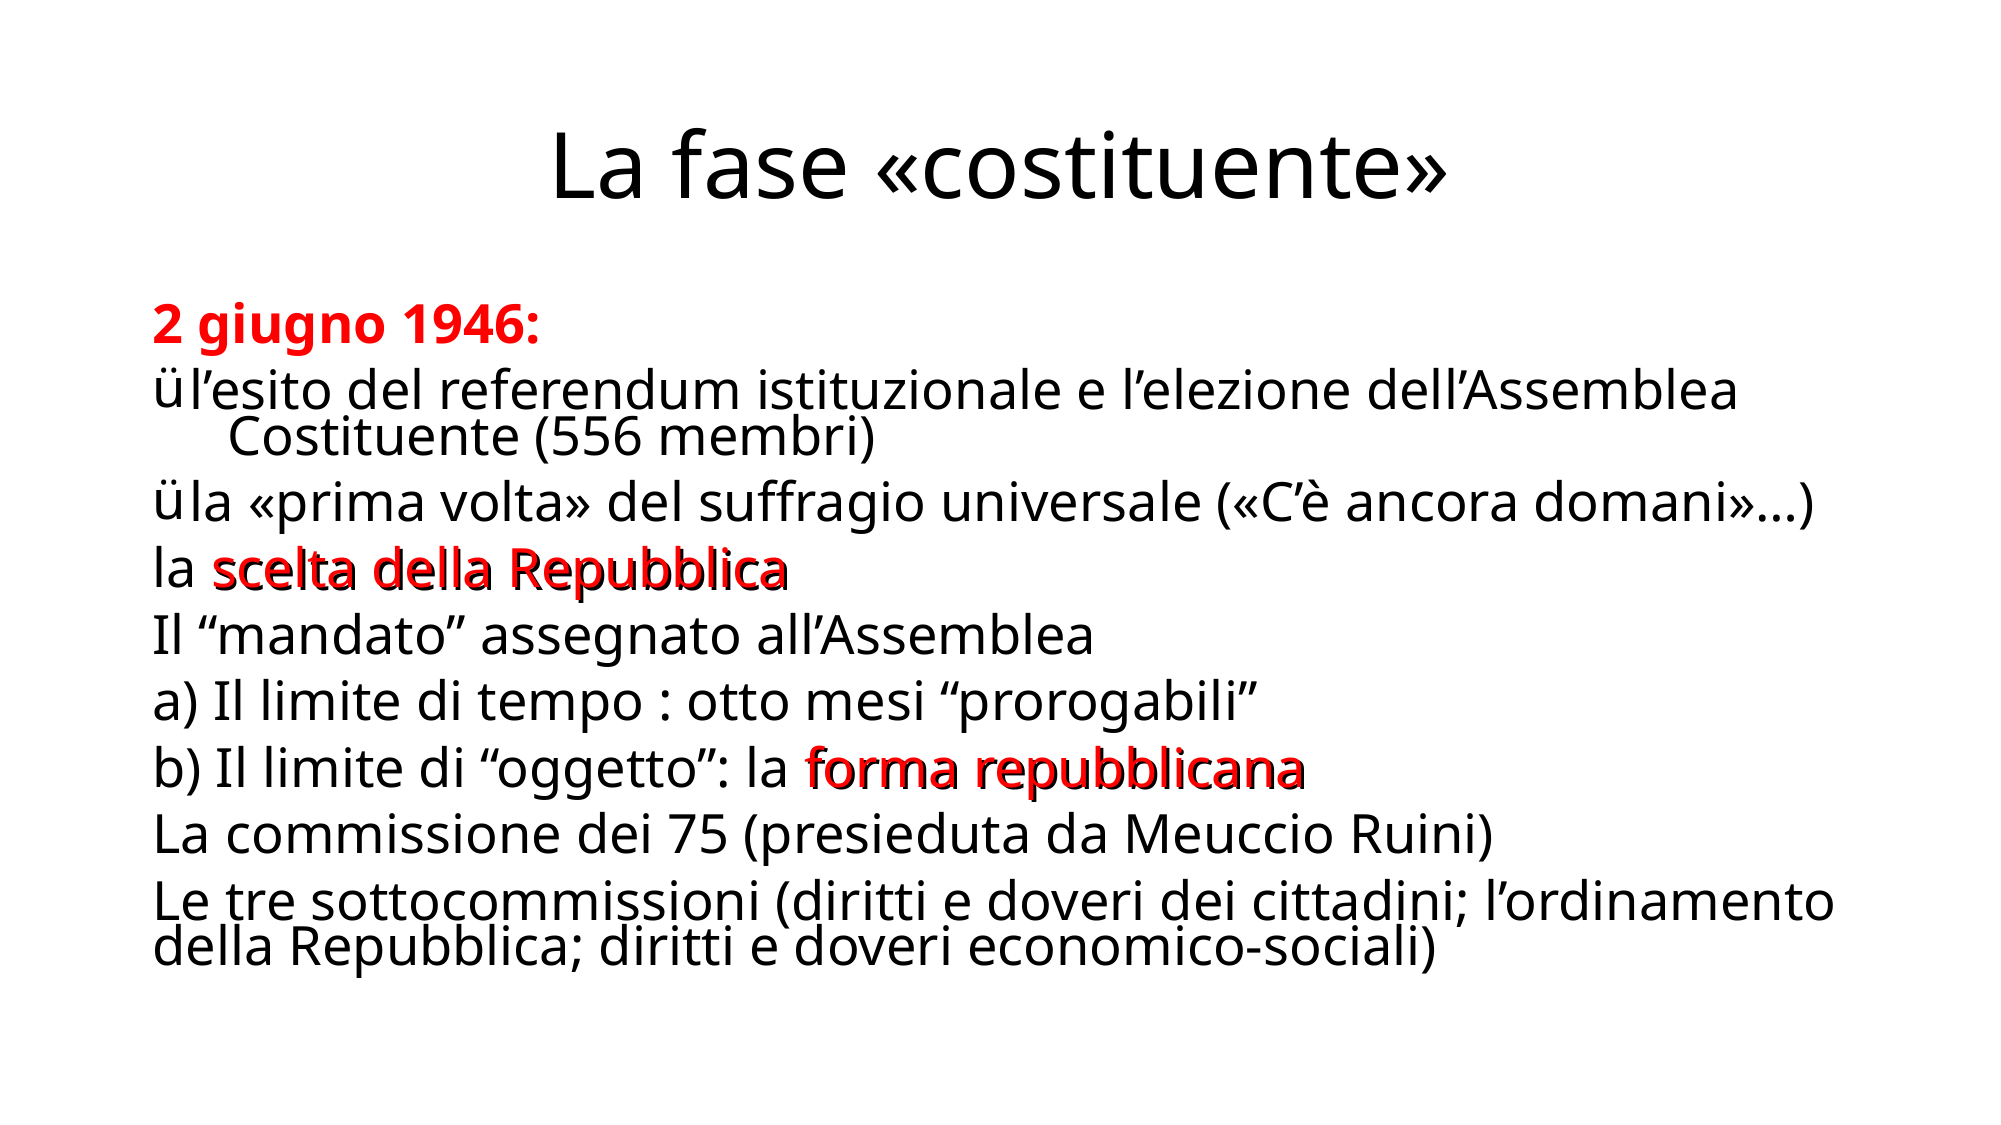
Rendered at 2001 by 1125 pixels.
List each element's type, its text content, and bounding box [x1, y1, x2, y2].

title La fase «costituente» [137, 59, 1863, 278]
list 2 giugno 1946: l’esito del referendum istituzionale e l’elezione dell’Assemblea Costituente (556 membri) la «prima volta» del suffragio universale («C’è ancora domani»…) la scelta della Repubblica Il “mandato” assegnato all’Assemblea a) Il limite di tempo : otto mesi “prorogabili” b) Il limite di “oggetto”: la forma repubblicana La commissione dei 75 (presieduta da Meuccio Ruini) Le tre sottocommissioni (diritti e doveri dei cittadini; l’ordinamento della Repubblica; diritti e doveri economico-sociali) [137, 299, 1863, 1014]
